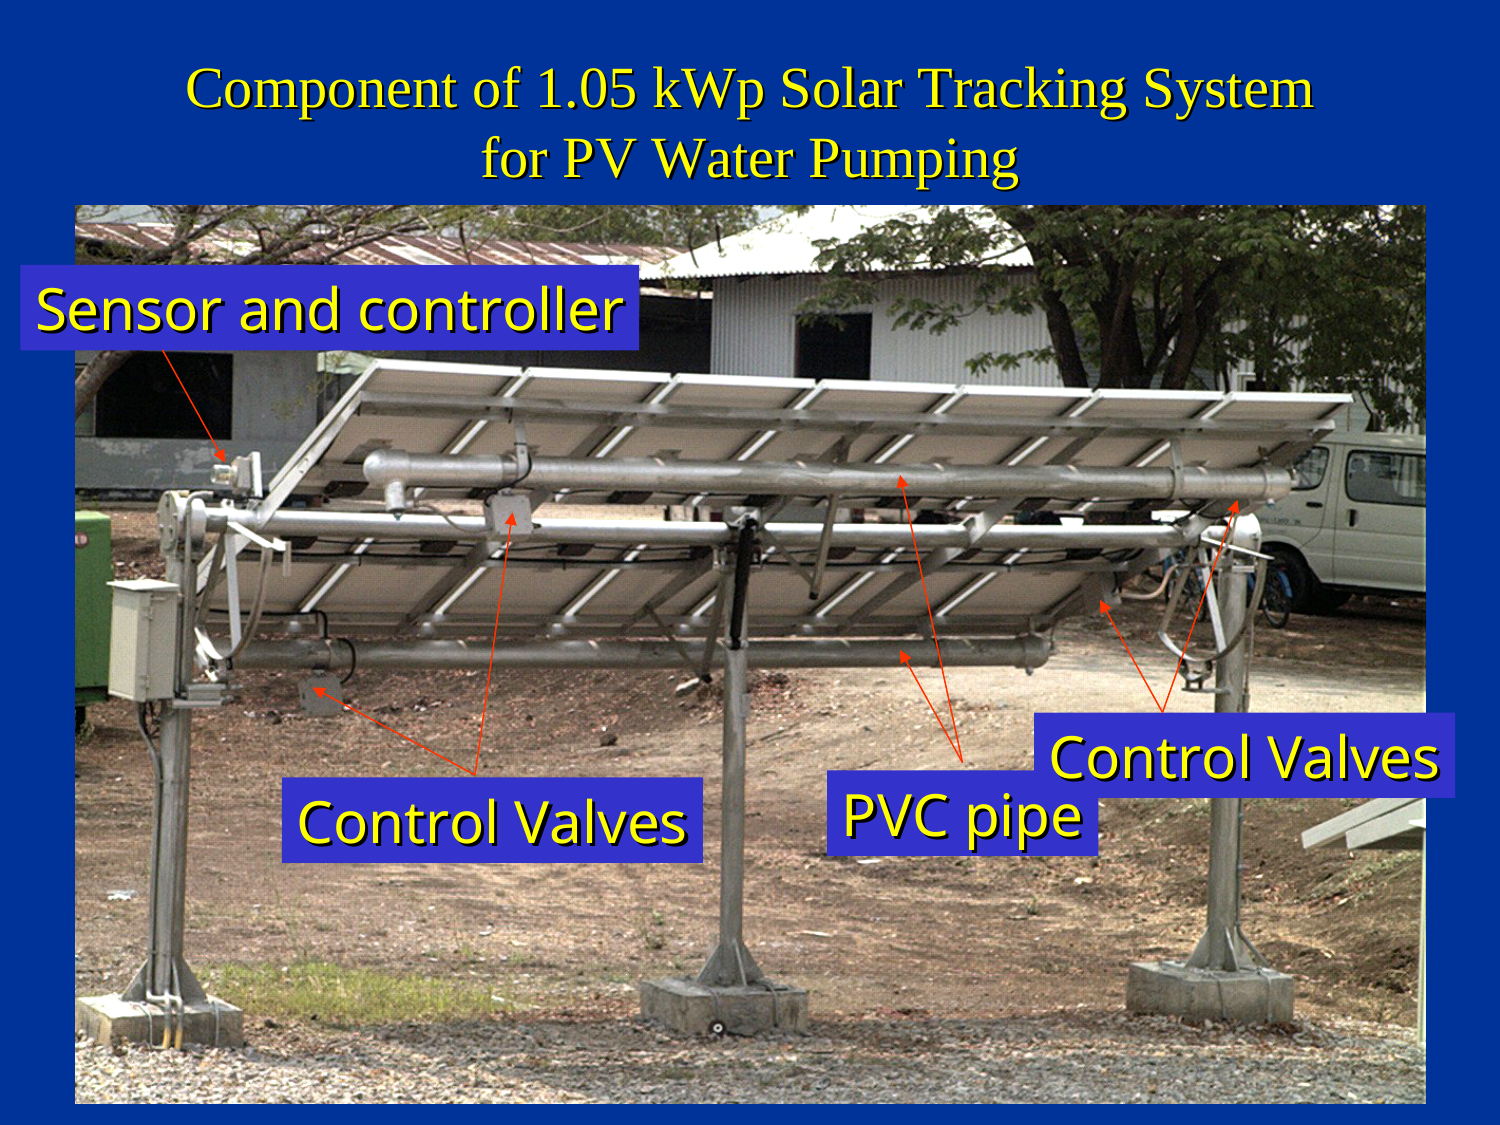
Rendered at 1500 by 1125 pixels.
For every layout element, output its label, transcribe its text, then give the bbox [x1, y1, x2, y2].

picture [75, 205, 1426, 1104]
text_box Sensor and controller [20, 264, 640, 351]
text_box Control Valves [1034, 712, 1456, 798]
text_box Control Valves [281, 777, 703, 863]
text_box PVC pipe [827, 770, 1099, 856]
text_box Component of 1.05 kWp Solar Tracking System for PV Water Pumping [112, 24, 1388, 213]
